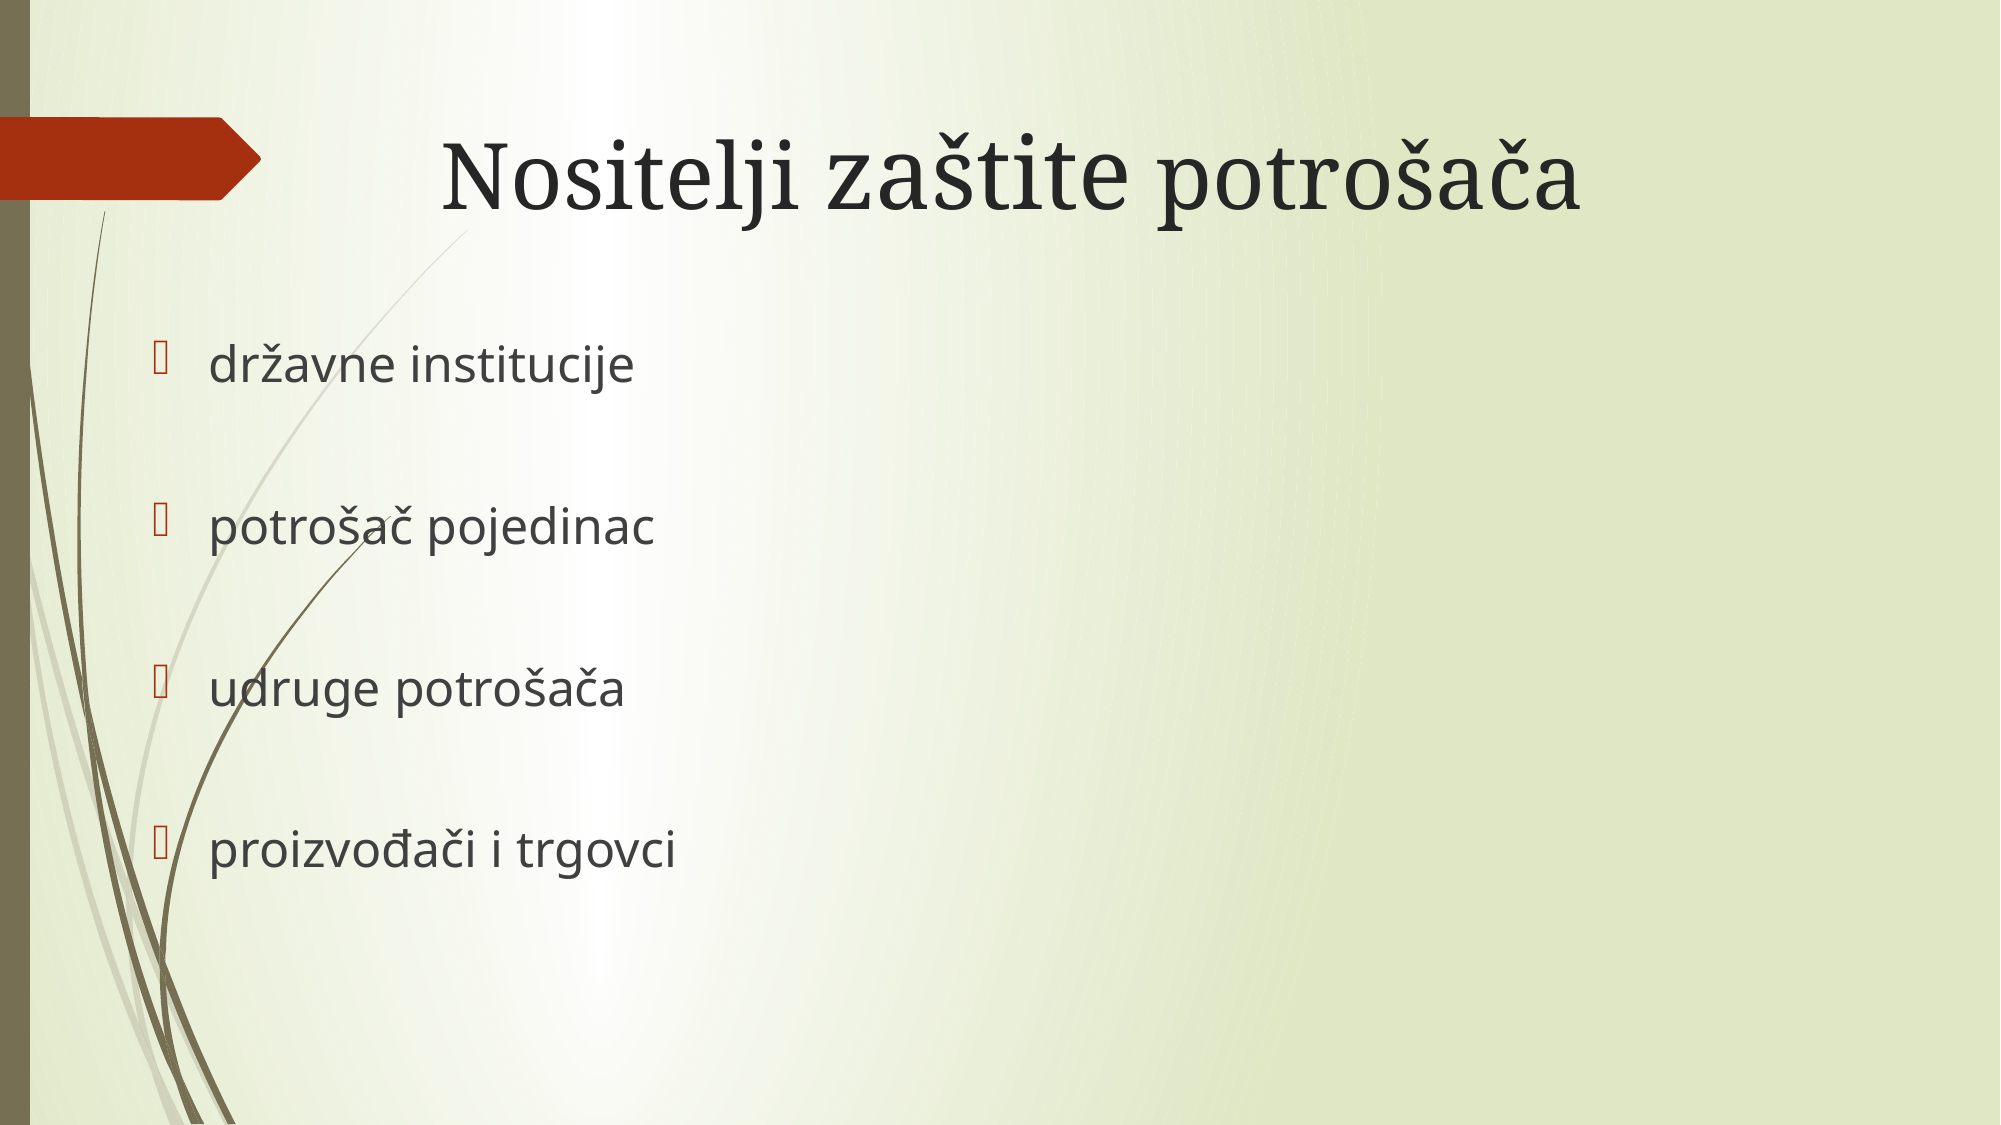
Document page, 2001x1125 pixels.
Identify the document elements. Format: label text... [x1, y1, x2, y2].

list državne institucije potrošač pojedinac udruge potrošača proizvođači i trgovci [137, 325, 1863, 1014]
title Nositelji zaštite potrošača [425, 102, 1888, 313]
